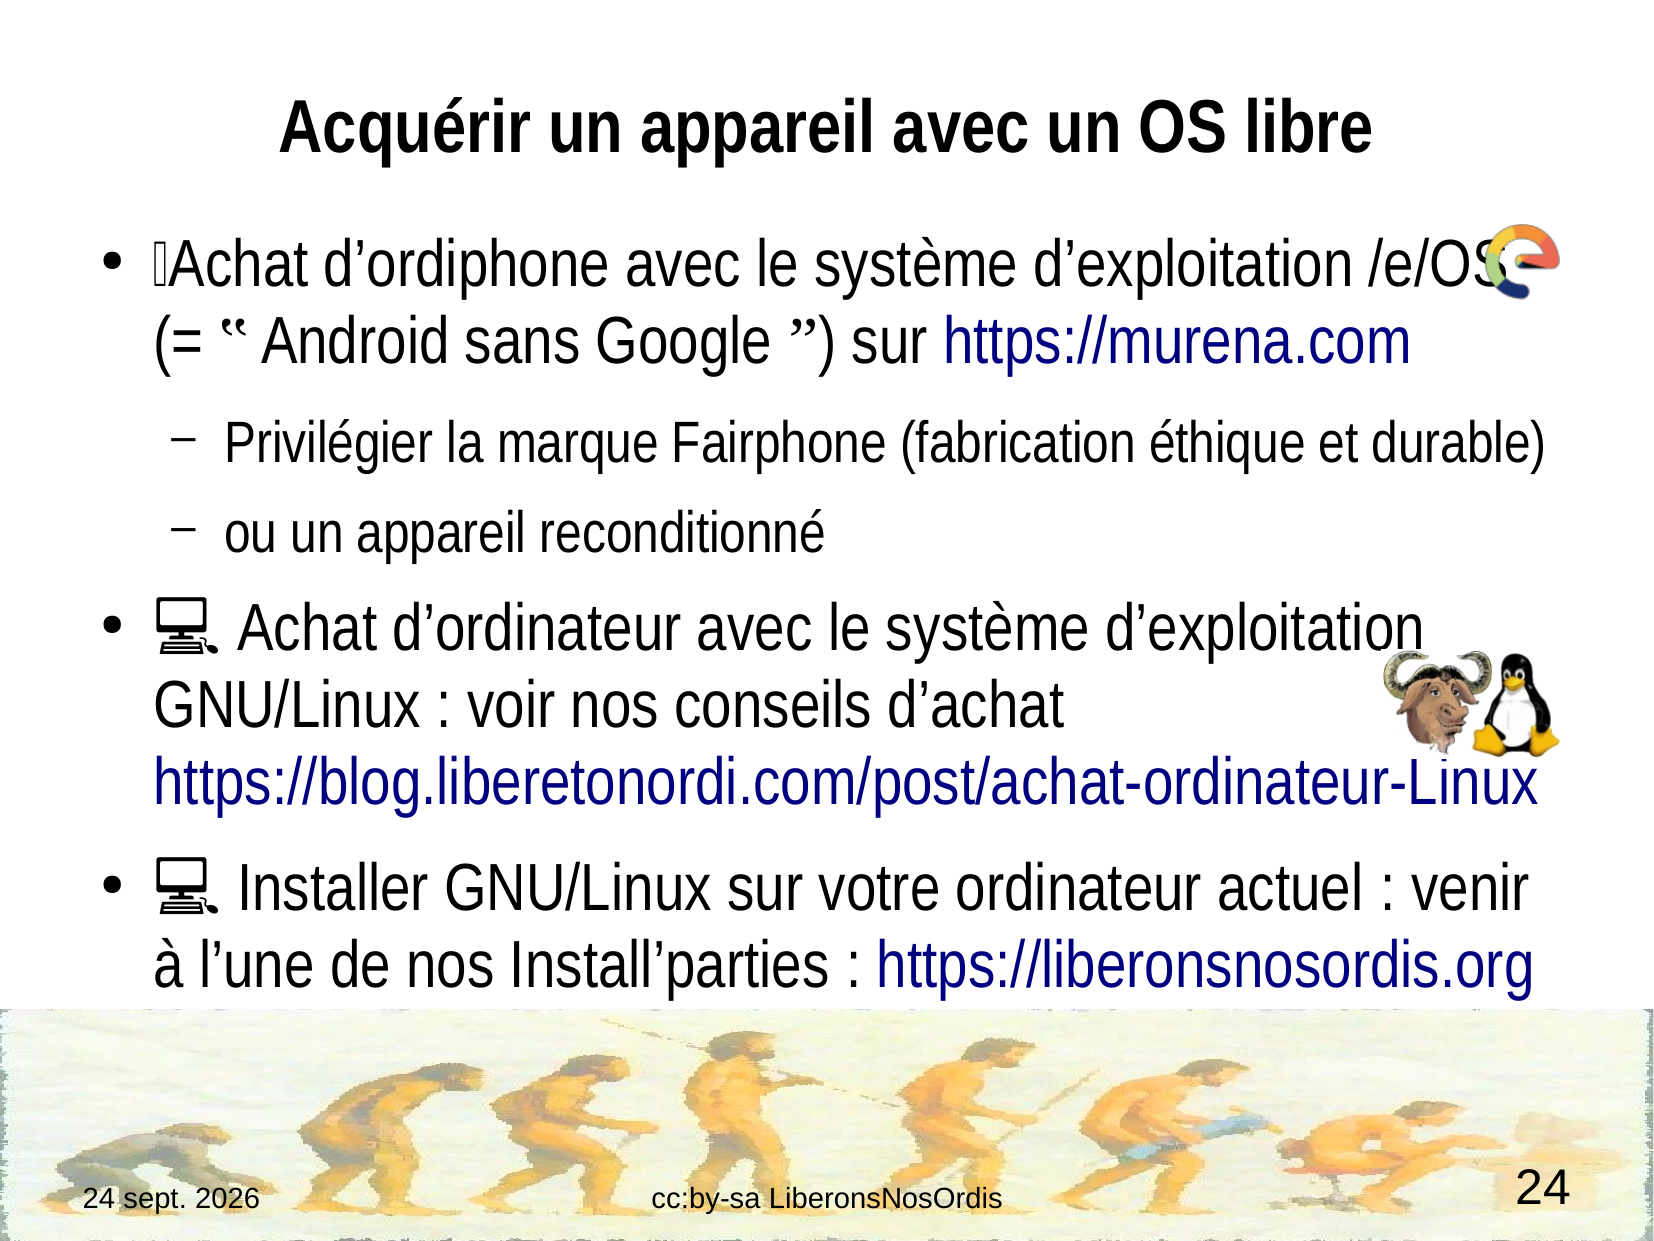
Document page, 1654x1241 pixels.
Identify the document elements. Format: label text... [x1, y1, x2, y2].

title Acquérir un appareil avec un OS libre [82, 49, 1571, 201]
list 📱Achat d’ordiphone avec le système d’exploitation /e/OS (= ‟ Android sans Google ”) sur https://murena.com Privilégier la marque Fairphone (fabrication éthique et durable) ou un appareil reconditionné 💻 Achat d’ordinateur avec le système d’exploitation GNU/Linux : voir nos conseils d’achat https://blog.liberetonordi.com/post/achat-ordinateur-Linux 💻 Installer GNU/Linux sur votre ordinateur actuel : venir à l’une de nos Install’parties : https://liberonsnosordis.org [82, 224, 1571, 1010]
picture [1484, 224, 1560, 300]
picture [0, 1009, 1654, 1241]
picture [1381, 649, 1561, 759]
